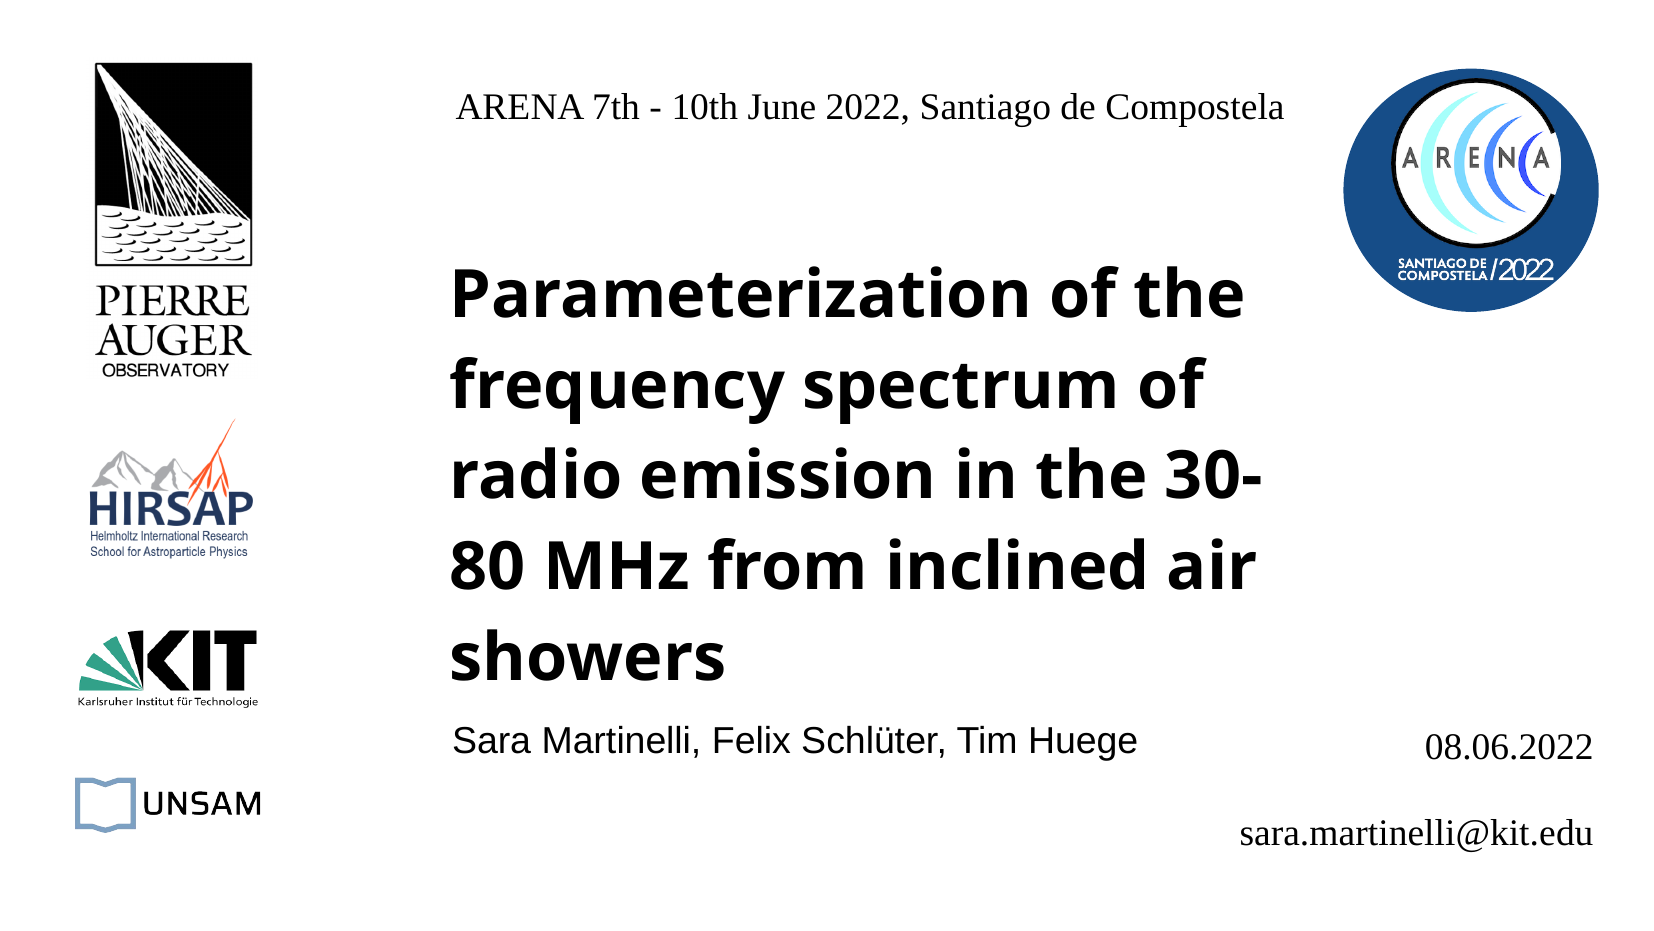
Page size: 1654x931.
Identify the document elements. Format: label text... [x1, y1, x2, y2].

picture [77, 626, 259, 712]
text_box 08.06.2022 [1424, 725, 1654, 768]
text_box [1404, 294, 1538, 312]
text_box [1421, 68, 1521, 78]
picture [65, 770, 273, 839]
text_box Parameterization of the frequency spectrum of radio emission in the 30-80 MHz from inclined air showers [435, 136, 1345, 798]
text_box ARENA 7th - 10th June 2022, Santiago de Compostela [440, 78, 1345, 210]
picture [83, 414, 258, 561]
picture [86, 57, 258, 379]
text_box sara.martinelli@kit.edu [1224, 804, 1625, 891]
text_box [1561, 103, 1599, 277]
picture [1391, 78, 1561, 294]
text_box Sara Martinelli, Felix Schlüter, Tim Huege [452, 719, 1201, 804]
text_box [1345, 95, 1391, 285]
